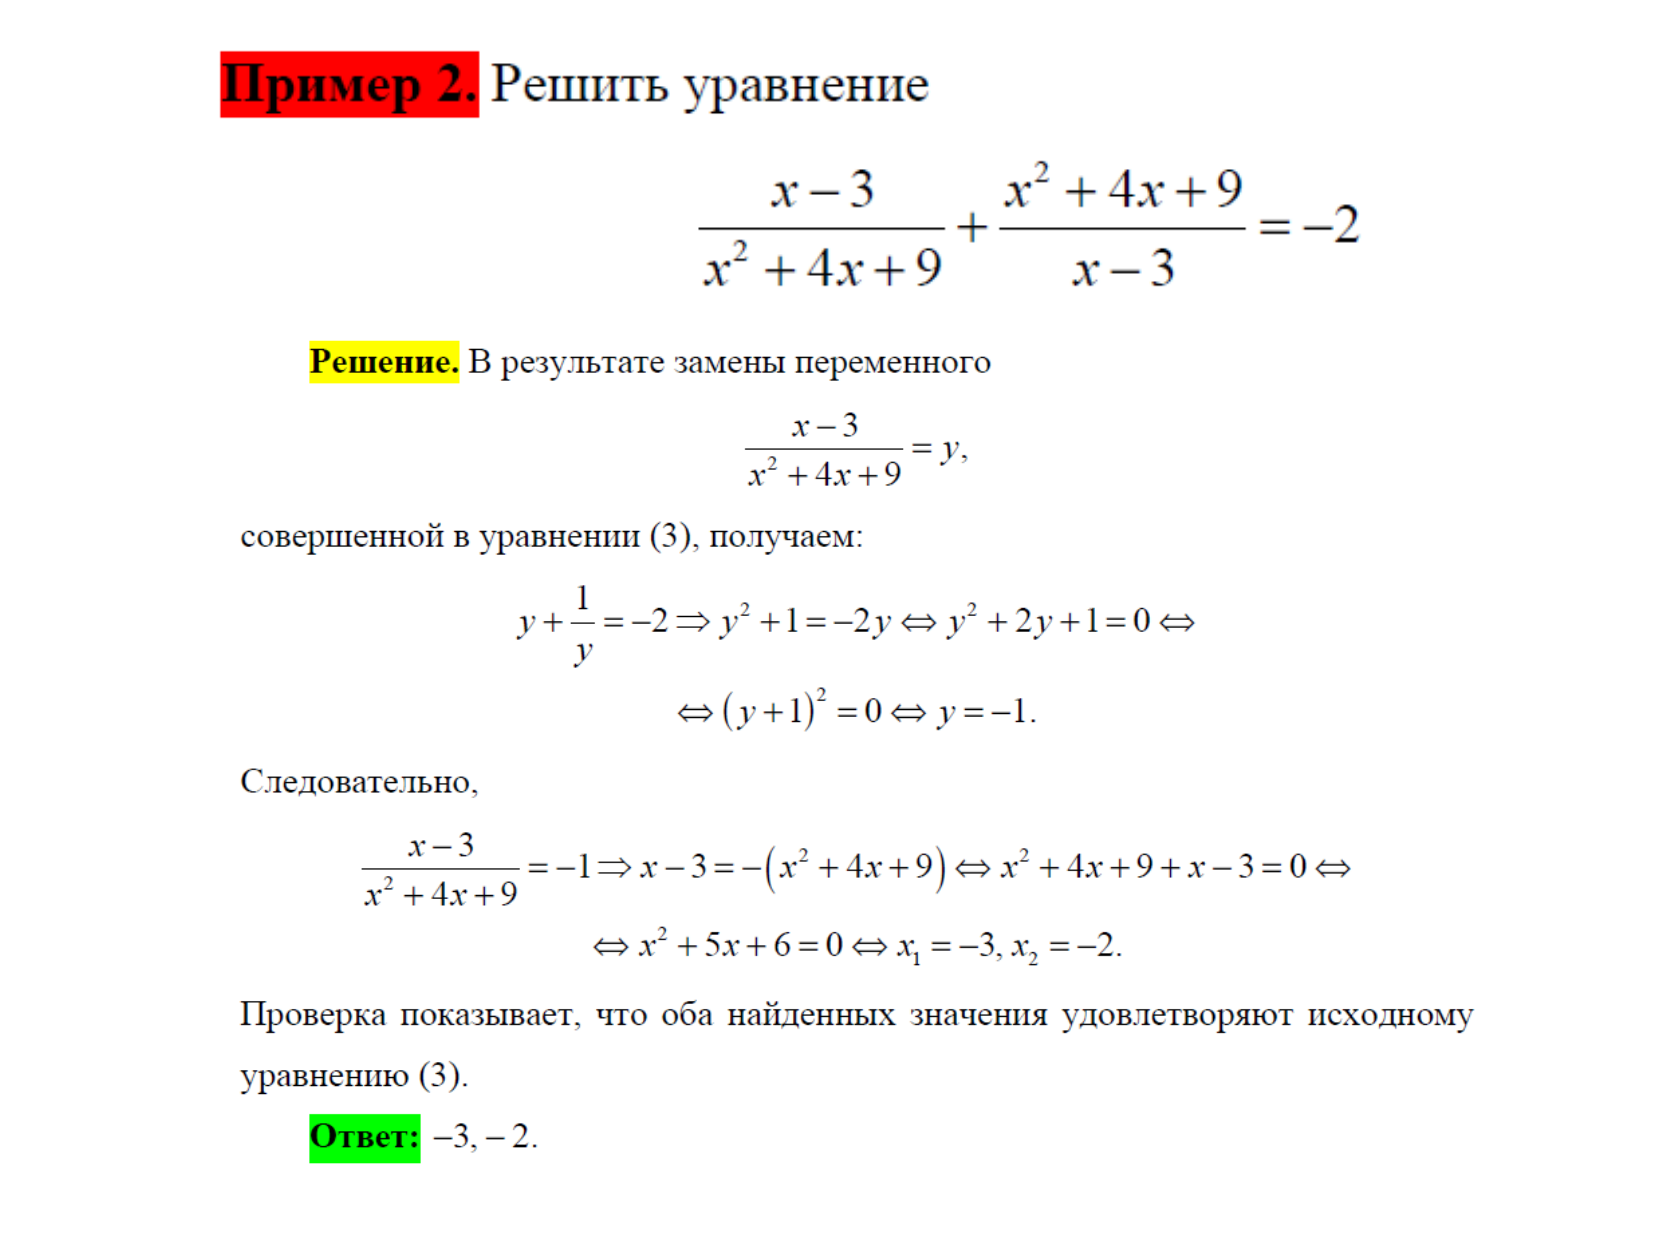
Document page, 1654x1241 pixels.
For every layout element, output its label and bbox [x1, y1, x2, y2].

picture [177, 29, 1476, 307]
picture [205, 333, 1477, 1182]
